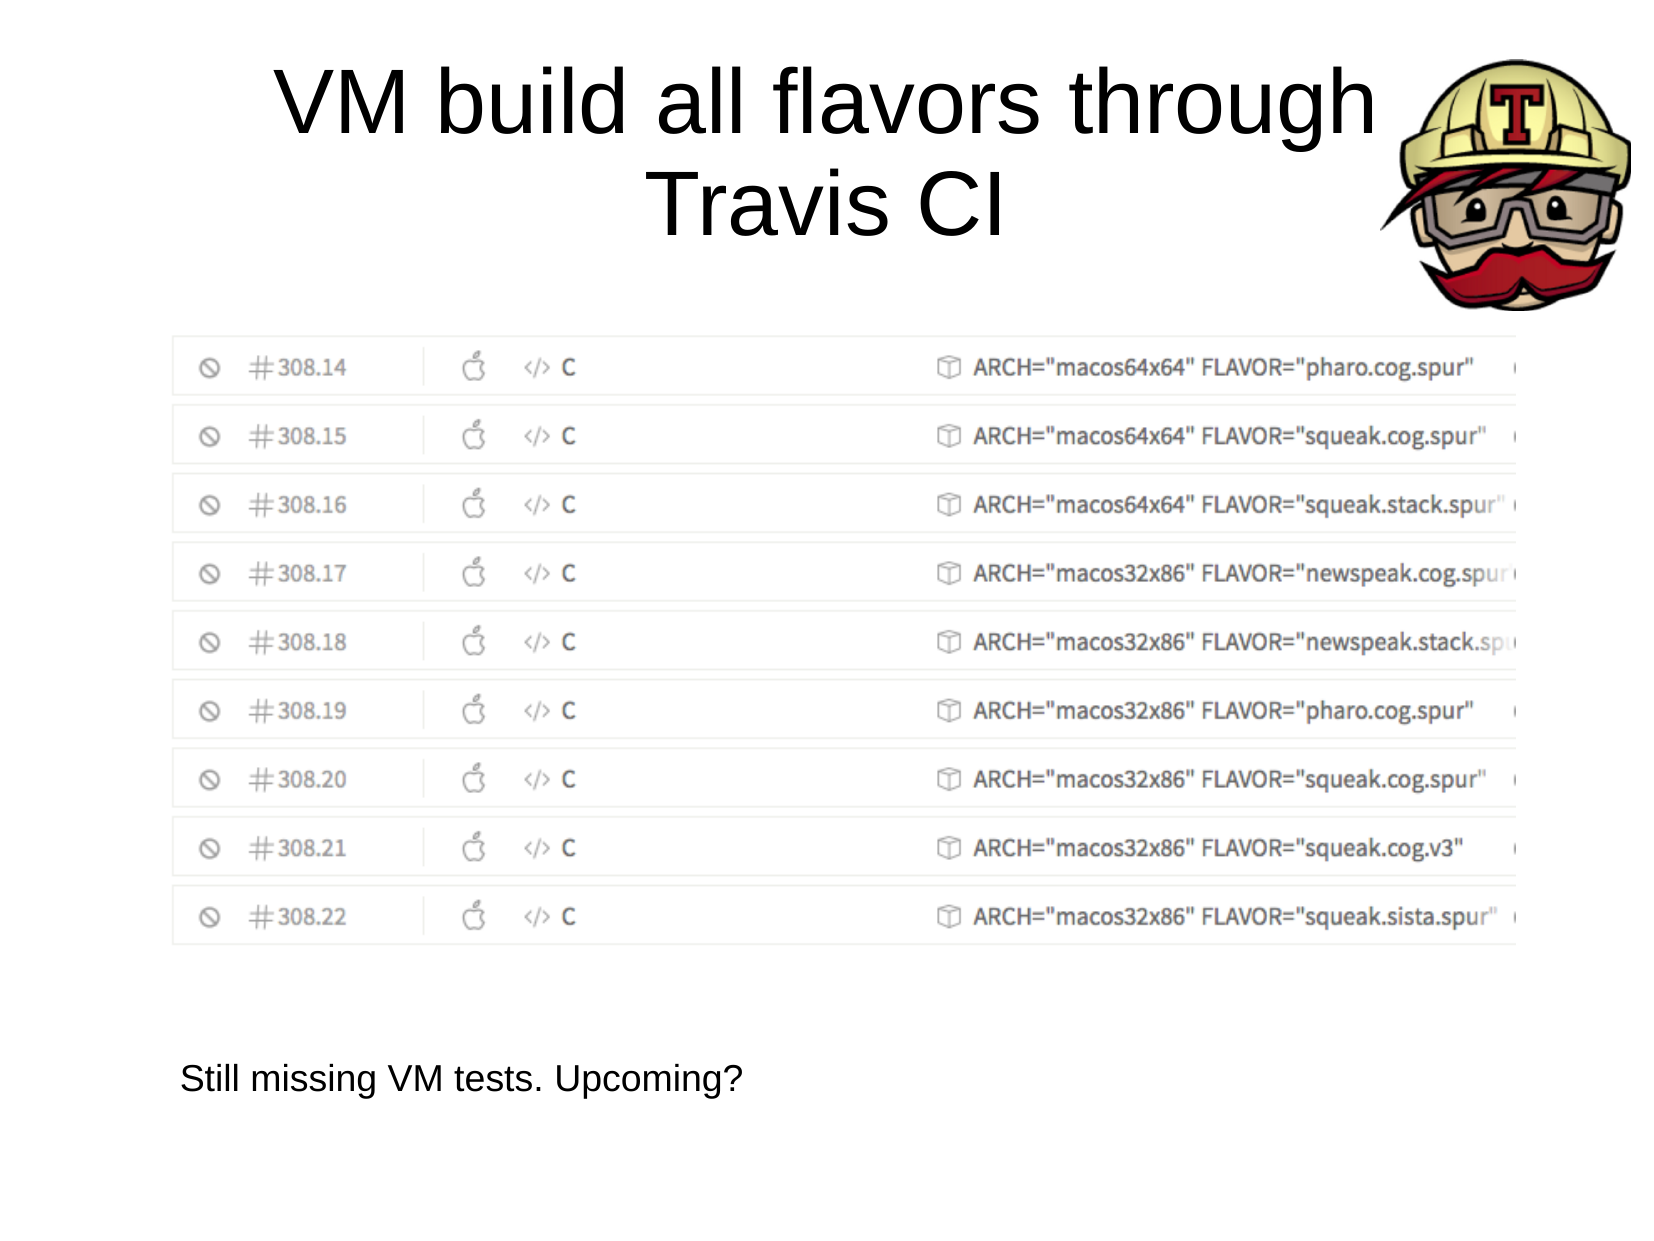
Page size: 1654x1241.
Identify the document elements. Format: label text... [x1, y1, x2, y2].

text_box Still missing VM tests. Upcoming? [165, 1050, 1426, 1107]
picture [1380, 59, 1631, 311]
title VM build all flavors through Travis CI [82, 49, 1571, 257]
picture [159, 329, 1516, 952]
